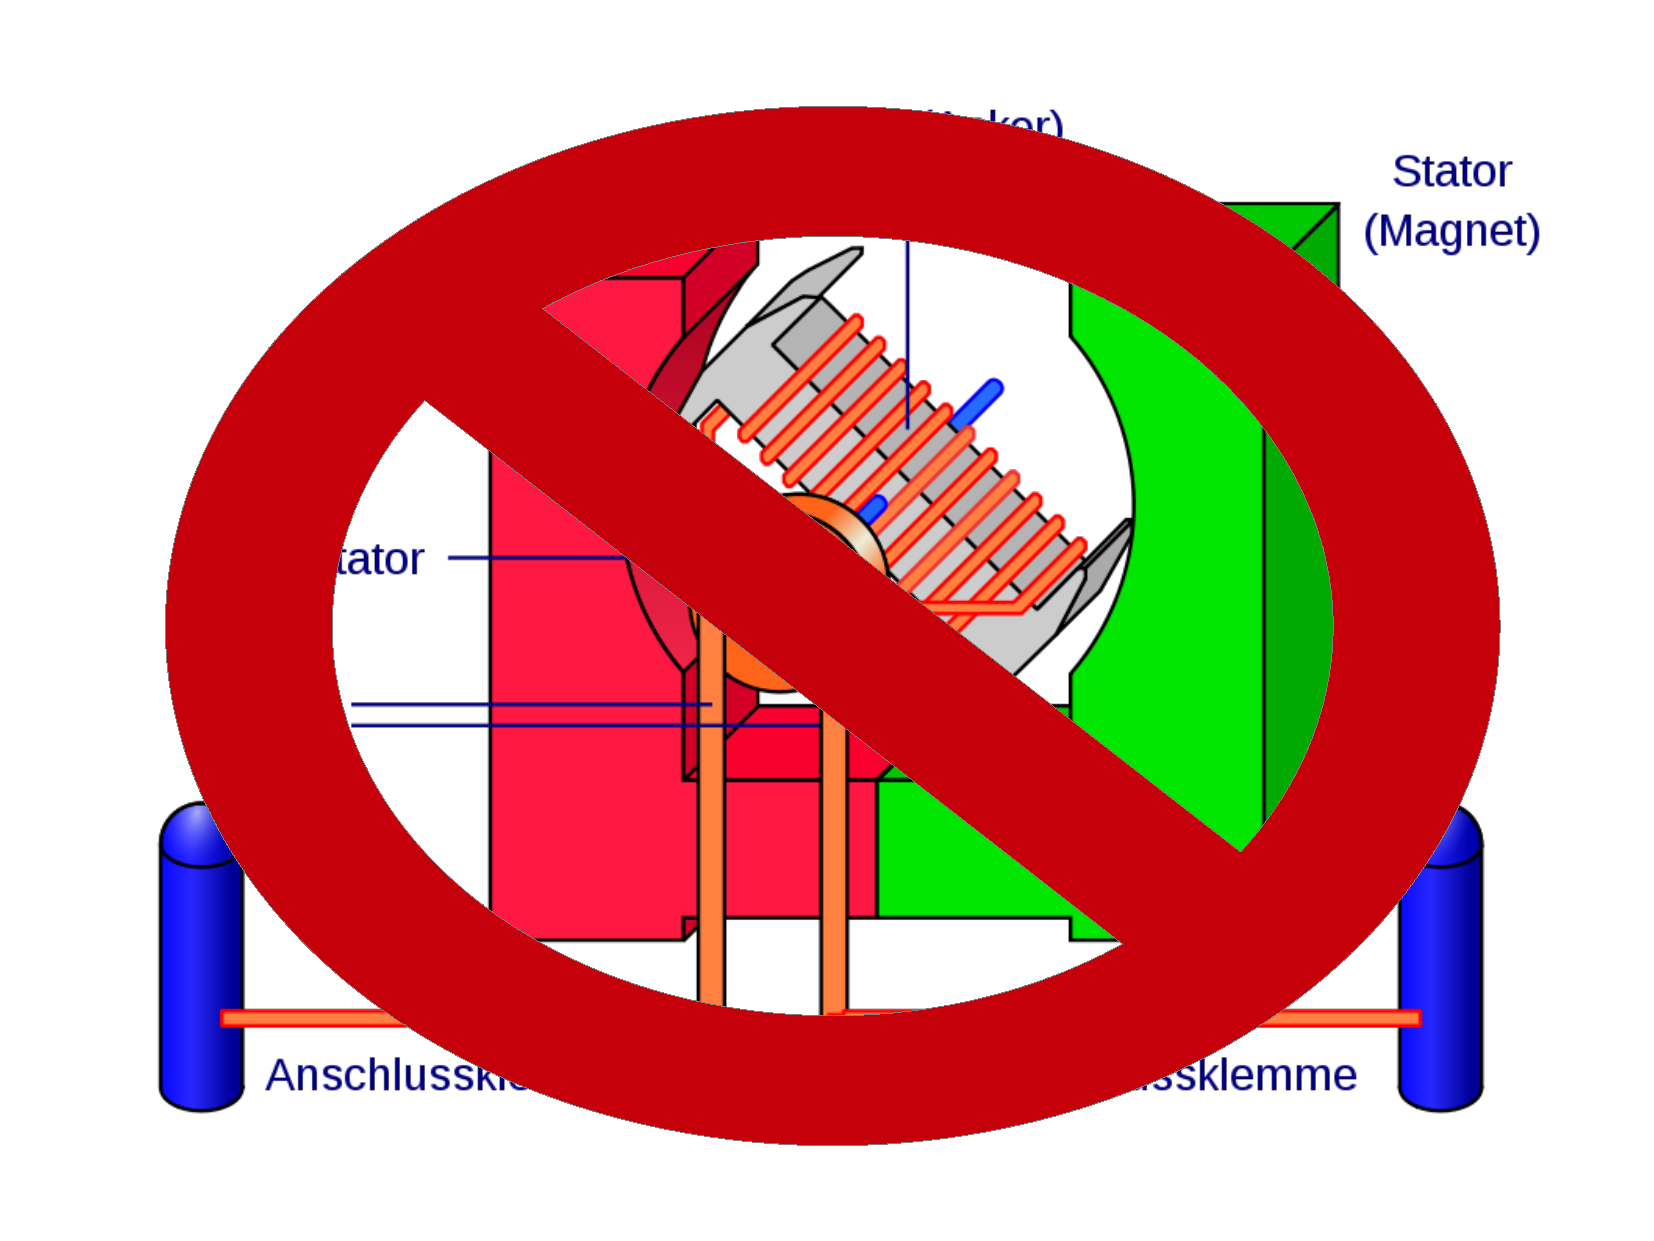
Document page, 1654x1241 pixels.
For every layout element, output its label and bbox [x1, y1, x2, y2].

picture [53, 85, 1616, 1164]
text_box [165, 106, 1501, 1146]
